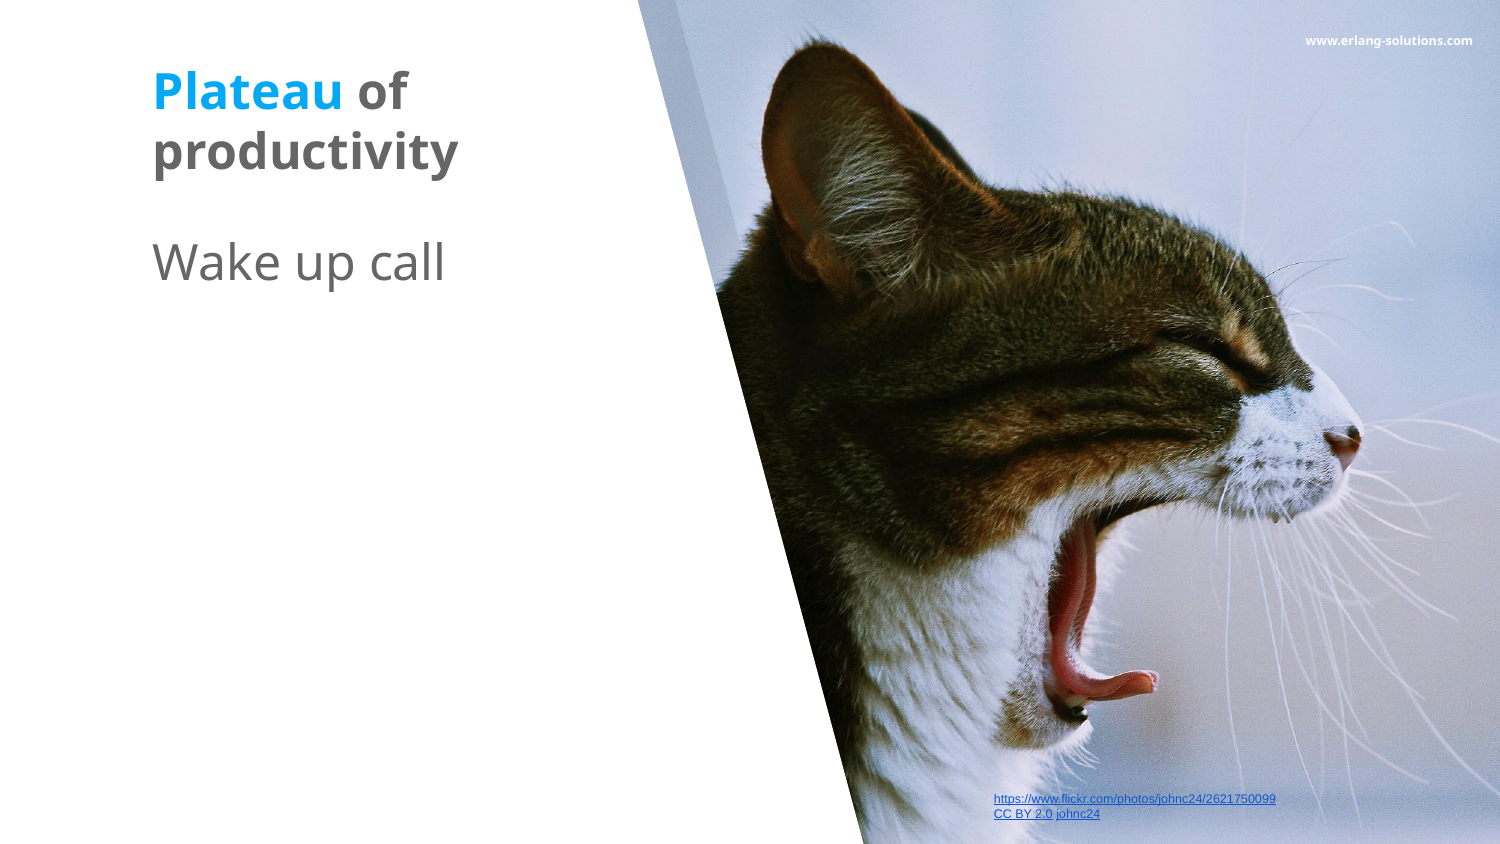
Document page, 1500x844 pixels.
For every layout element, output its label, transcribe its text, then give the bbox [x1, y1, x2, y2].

title Plateau of productivity [137, 115, 655, 195]
picture [638, 0, 1500, 844]
list Wake up call [137, 215, 741, 586]
text_box https://www.flickr.com/photos/johnc24/2621750099 CC BY 2.0 johnc24 [979, 776, 1480, 836]
